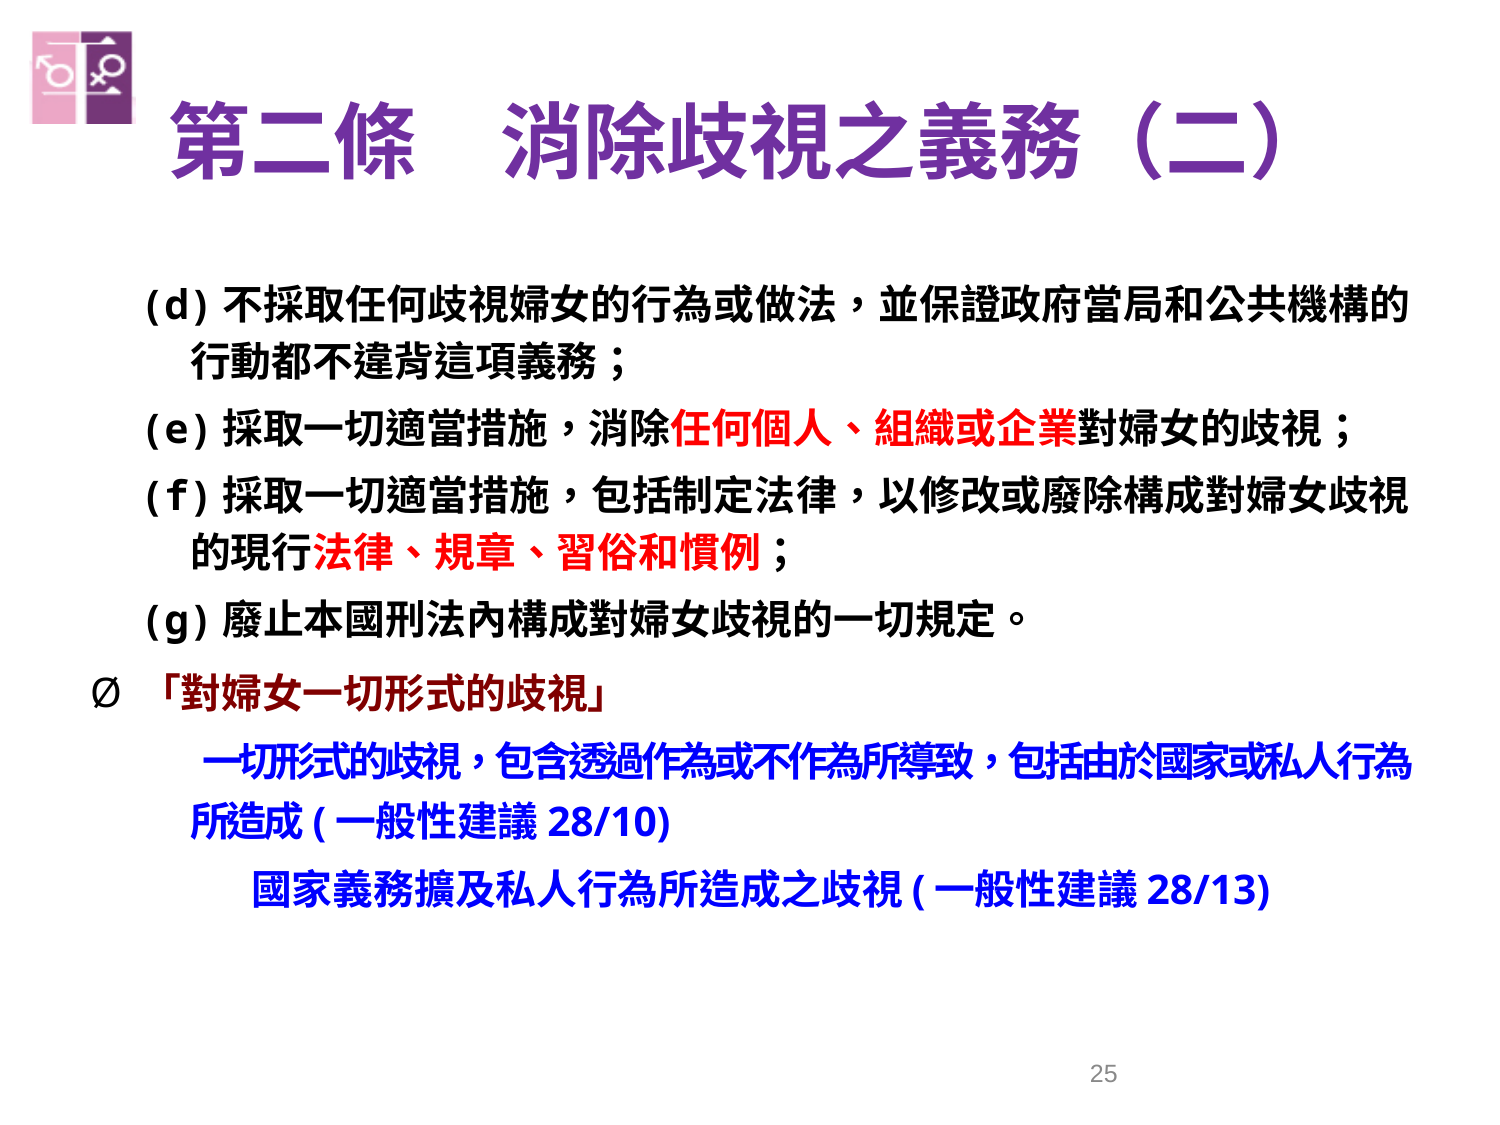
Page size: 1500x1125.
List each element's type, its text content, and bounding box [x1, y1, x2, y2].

title 第二條 消除歧視之義務（二） [75, 45, 1426, 233]
list (d)不採取任何歧視婦女的行為或做法，並保證政府當局和公共機構的行動都不違背這項義務； (e)採取一切適當措施，消除任何個人、組織或企業對婦女的歧視； (f)採取一切適當措施，包括制定法律，以修改或廢除構成對婦女歧視的現行法律、規章、習俗和慣例； (g)廢止本國刑法內構成對婦女歧視的一切規定。 「對婦女一切形式的歧視」 一切形式的歧視，包含透過作為或不作為所導致，包括由於國家或私人行為所造成(一般性建議28/10) 國家義務擴及私人行為所造成之歧視(一般性建議28/13) [75, 262, 1426, 1005]
text_box 25 [1074, 1042, 1426, 1103]
